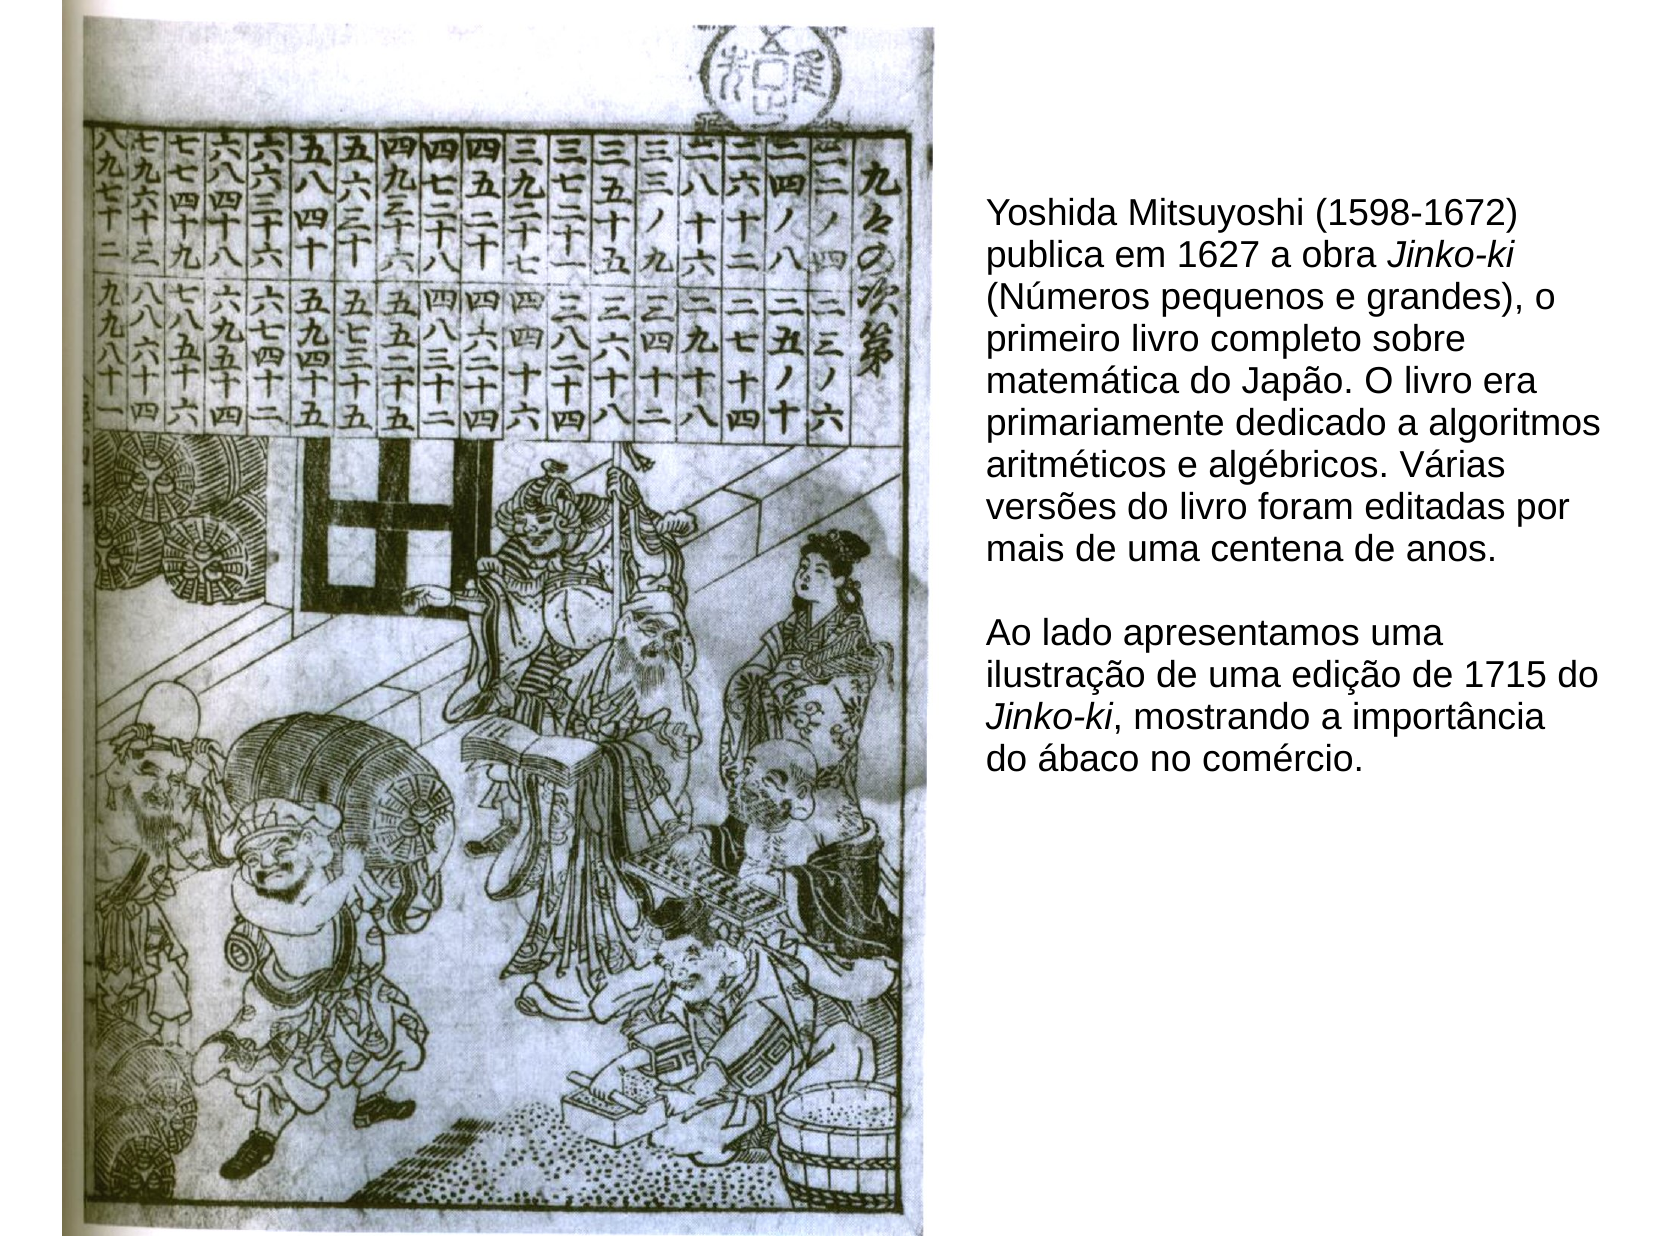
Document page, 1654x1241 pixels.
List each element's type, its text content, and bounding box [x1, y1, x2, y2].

text_box Yoshida Mitsuyoshi (1598-1672) publica em 1627 a obra Jinko-ki (Números pequenos e grandes), o primeiro livro completo sobre matemática do Japão. O livro era primariamente dedicado a algoritmos aritméticos e algébricos. Várias versões do livro foram editadas por mais de uma centena de anos. Ao lado apresentamos uma ilustração de uma edição de 1715 do Jinko-ki, mostrando a importância do ábaco no comércio. [971, 184, 1617, 787]
picture [62, 0, 945, 1236]
